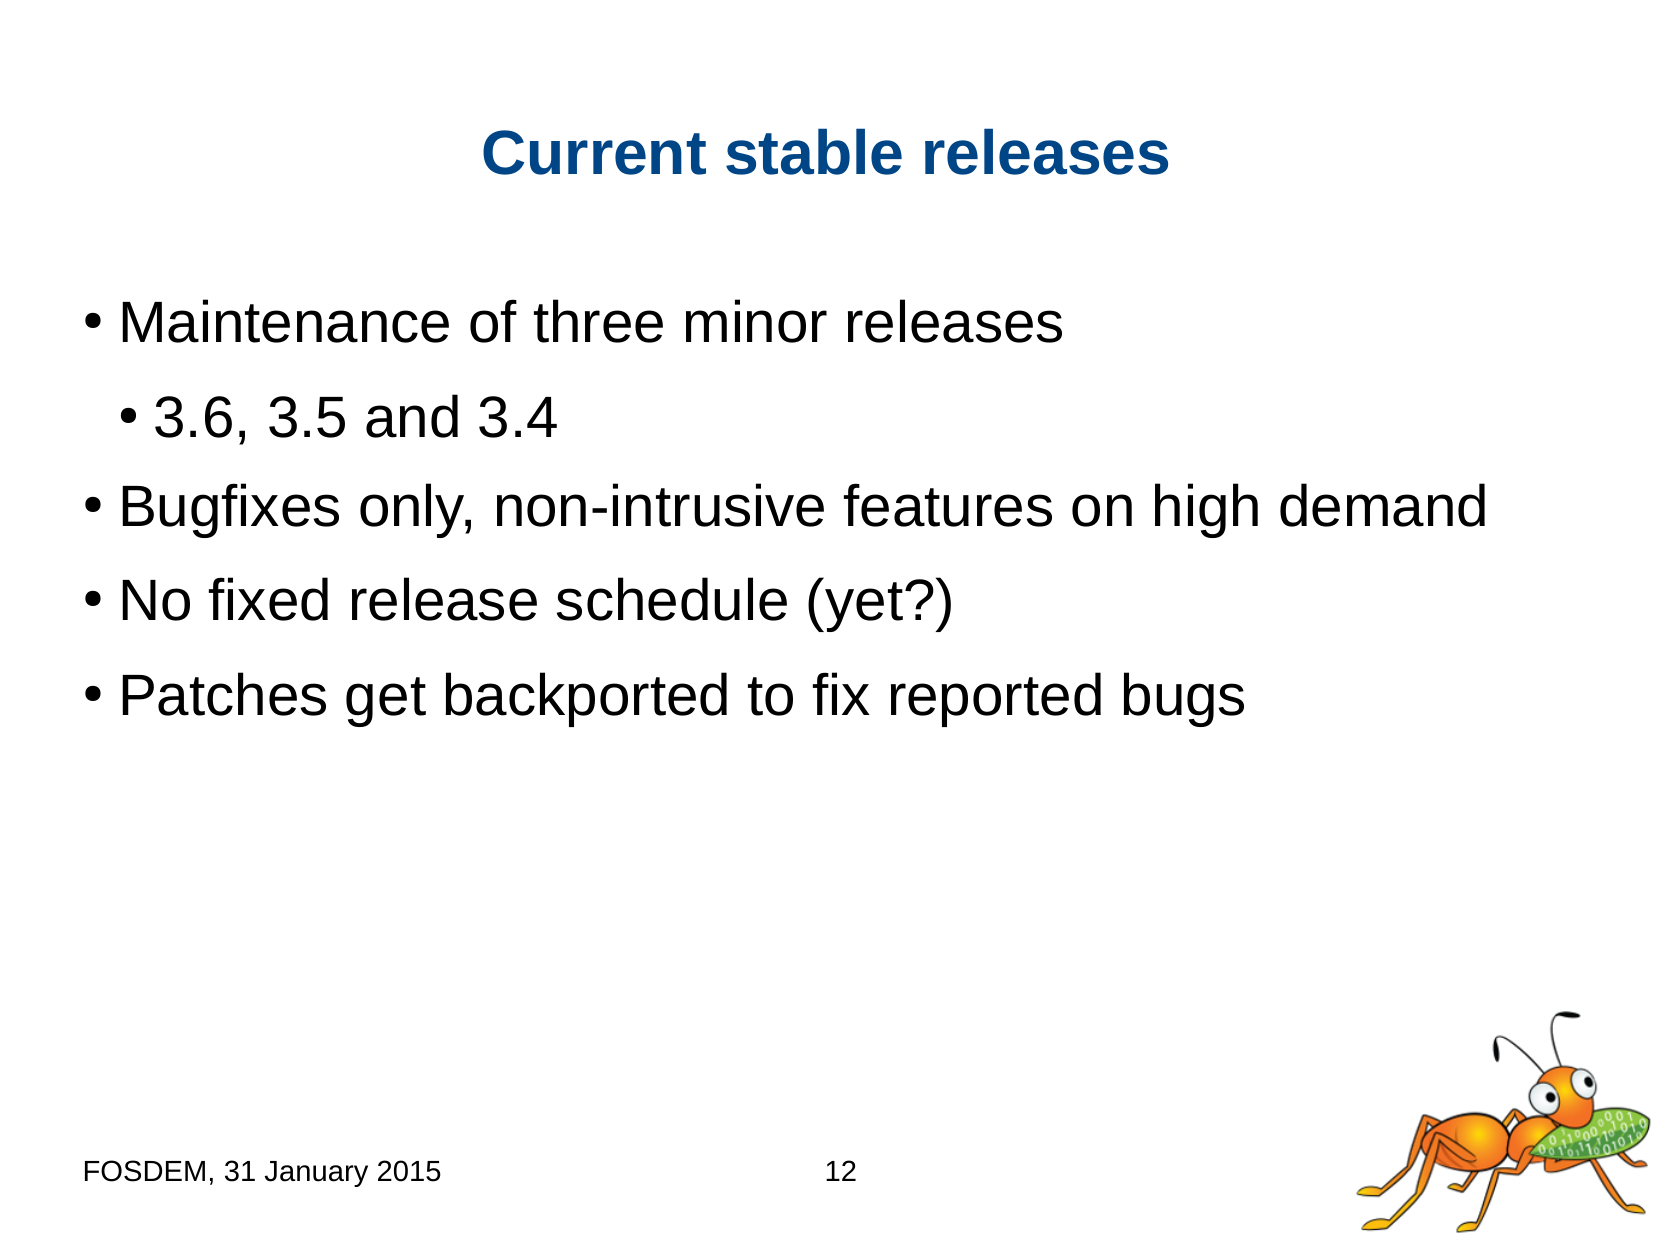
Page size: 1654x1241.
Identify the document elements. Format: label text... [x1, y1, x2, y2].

title Current stable releases [82, 49, 1571, 257]
list Maintenance of three minor releases 3.6, 3.5 and 3.4 Bugfixes only, non-intrusive features on high demand No fixed release schedule (yet?) Patches get backported to fix reported bugs [82, 290, 1571, 1010]
picture [1353, 1009, 1654, 1235]
